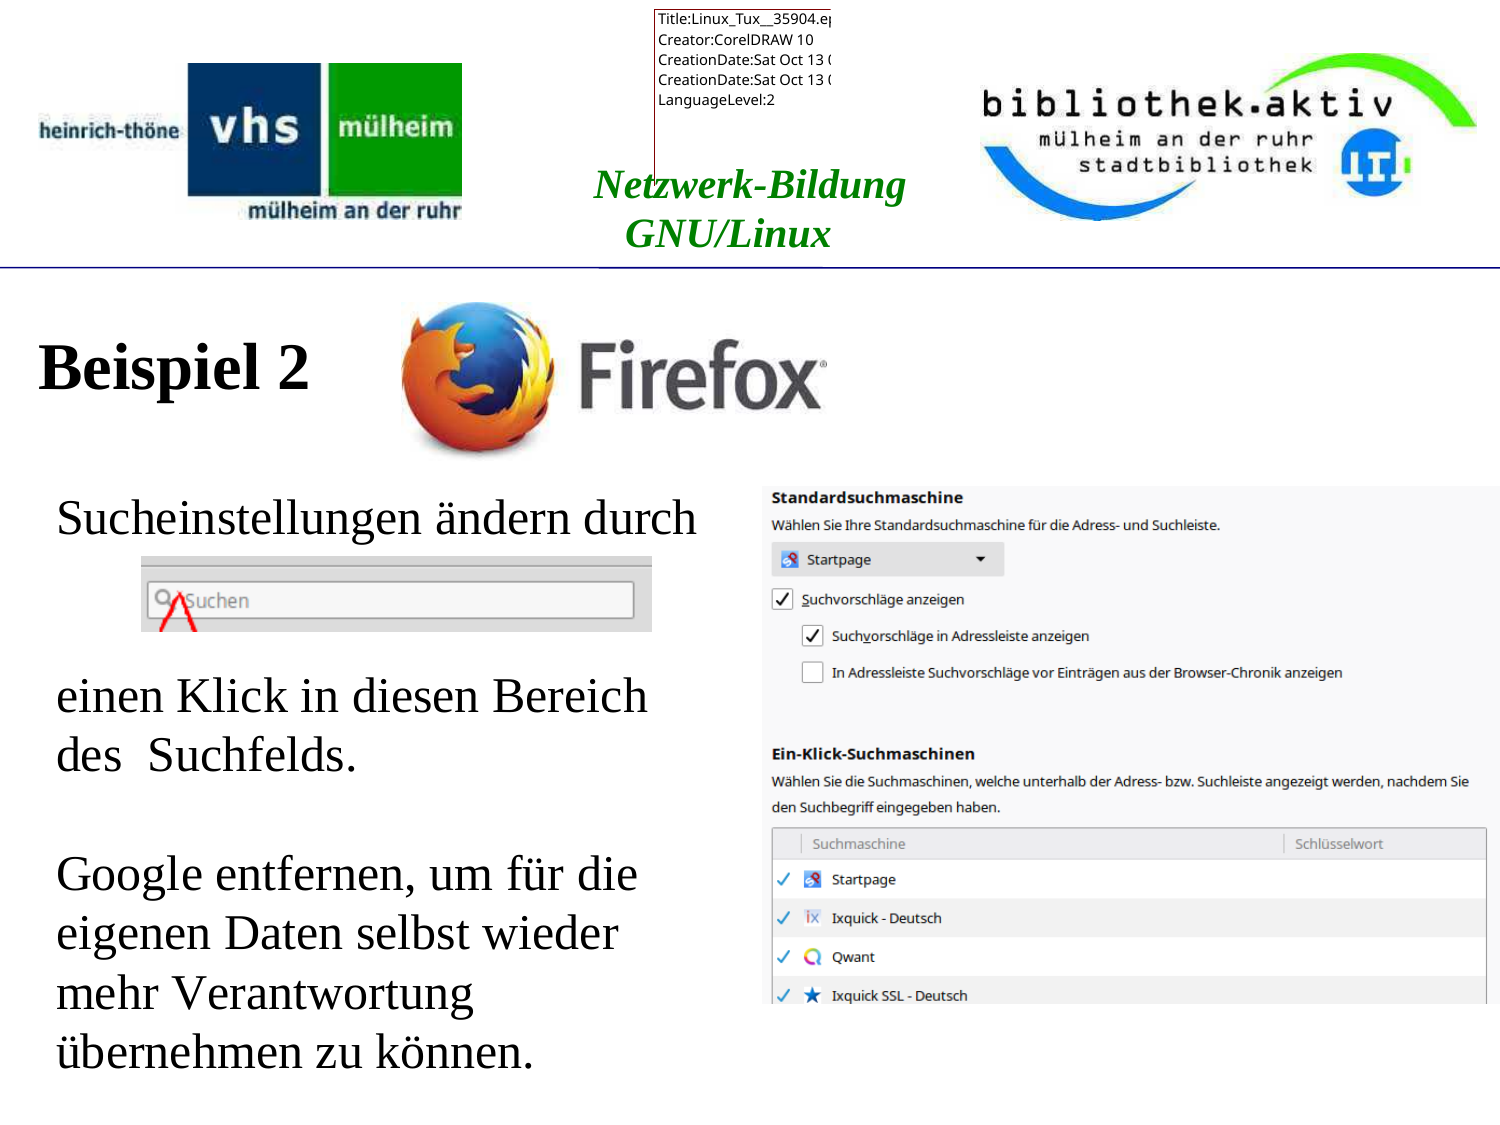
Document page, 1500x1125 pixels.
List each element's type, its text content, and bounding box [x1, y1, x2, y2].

picture [762, 486, 1500, 1004]
picture [38, 63, 462, 220]
picture [653, 8, 831, 151]
picture [980, 53, 1477, 221]
picture [141, 556, 652, 632]
text_box Sucheinstellungen ändern durch einen Klick in diesen Bereich des Suchfelds. Google entfernen, um für die eigenen Daten selbst wieder mehr Verantwortung übernehmen zu können. [41, 479, 748, 1088]
text_box Beispiel 2 [23, 318, 401, 426]
text_box Netzwerk-Bildung GNU/Linux [578, 151, 934, 266]
picture [401, 302, 827, 462]
